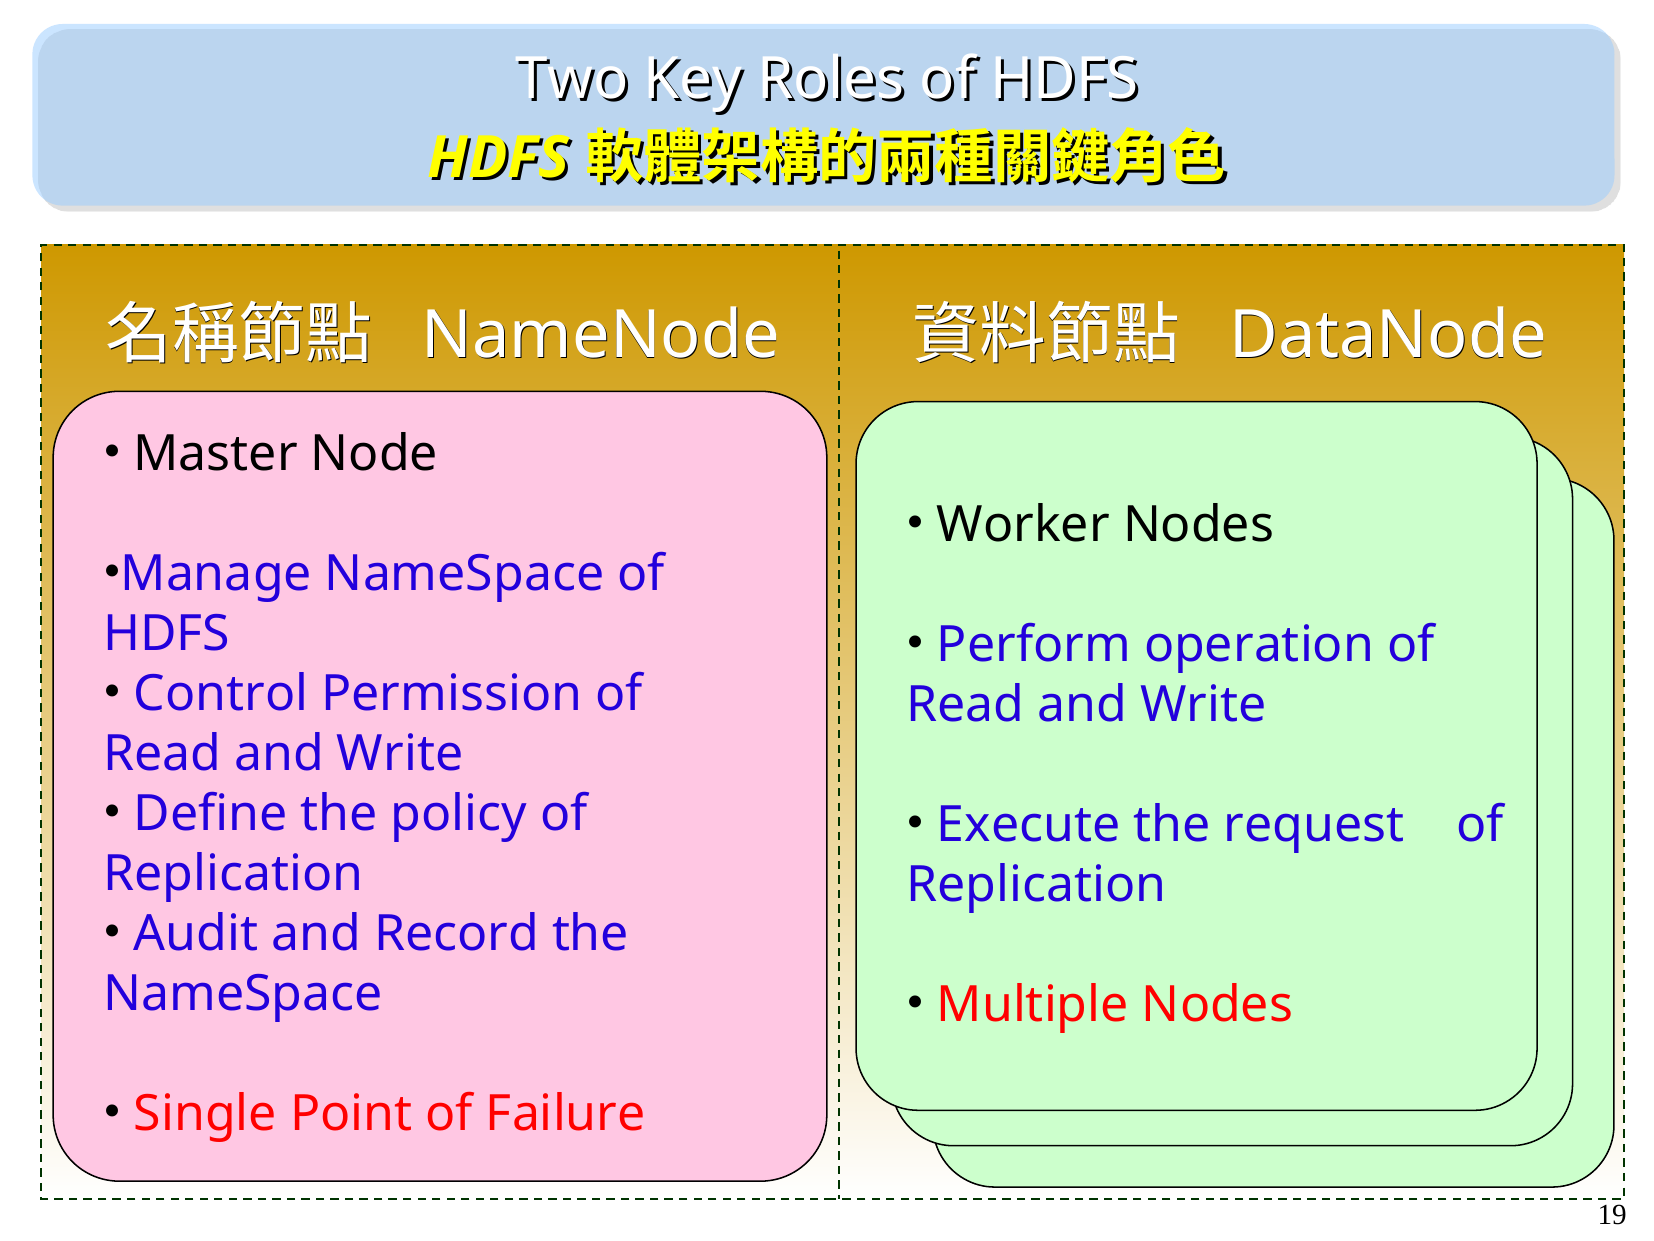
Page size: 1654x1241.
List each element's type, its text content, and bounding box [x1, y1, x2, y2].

text_box [41, 244, 1625, 1199]
text_box 資料節點 DataNode [856, 283, 1604, 379]
text_box Worker Nodes Perform operation of Read and Write Execute the request of Replication Multiple Nodes [891, 484, 1536, 1040]
text_box Master Node Manage NameSpace of HDFS Control Permission of Read and Write Define the policy of Replication Audit and Record the NameSpace Single Point of Failure [88, 413, 798, 1149]
text_box 名稱節點 NameNode [59, 283, 827, 379]
text_box [32, 23, 1615, 206]
title Two Key Roles of HDFS HDFS軟體架構的兩種關鍵角色 [123, 28, 1530, 204]
